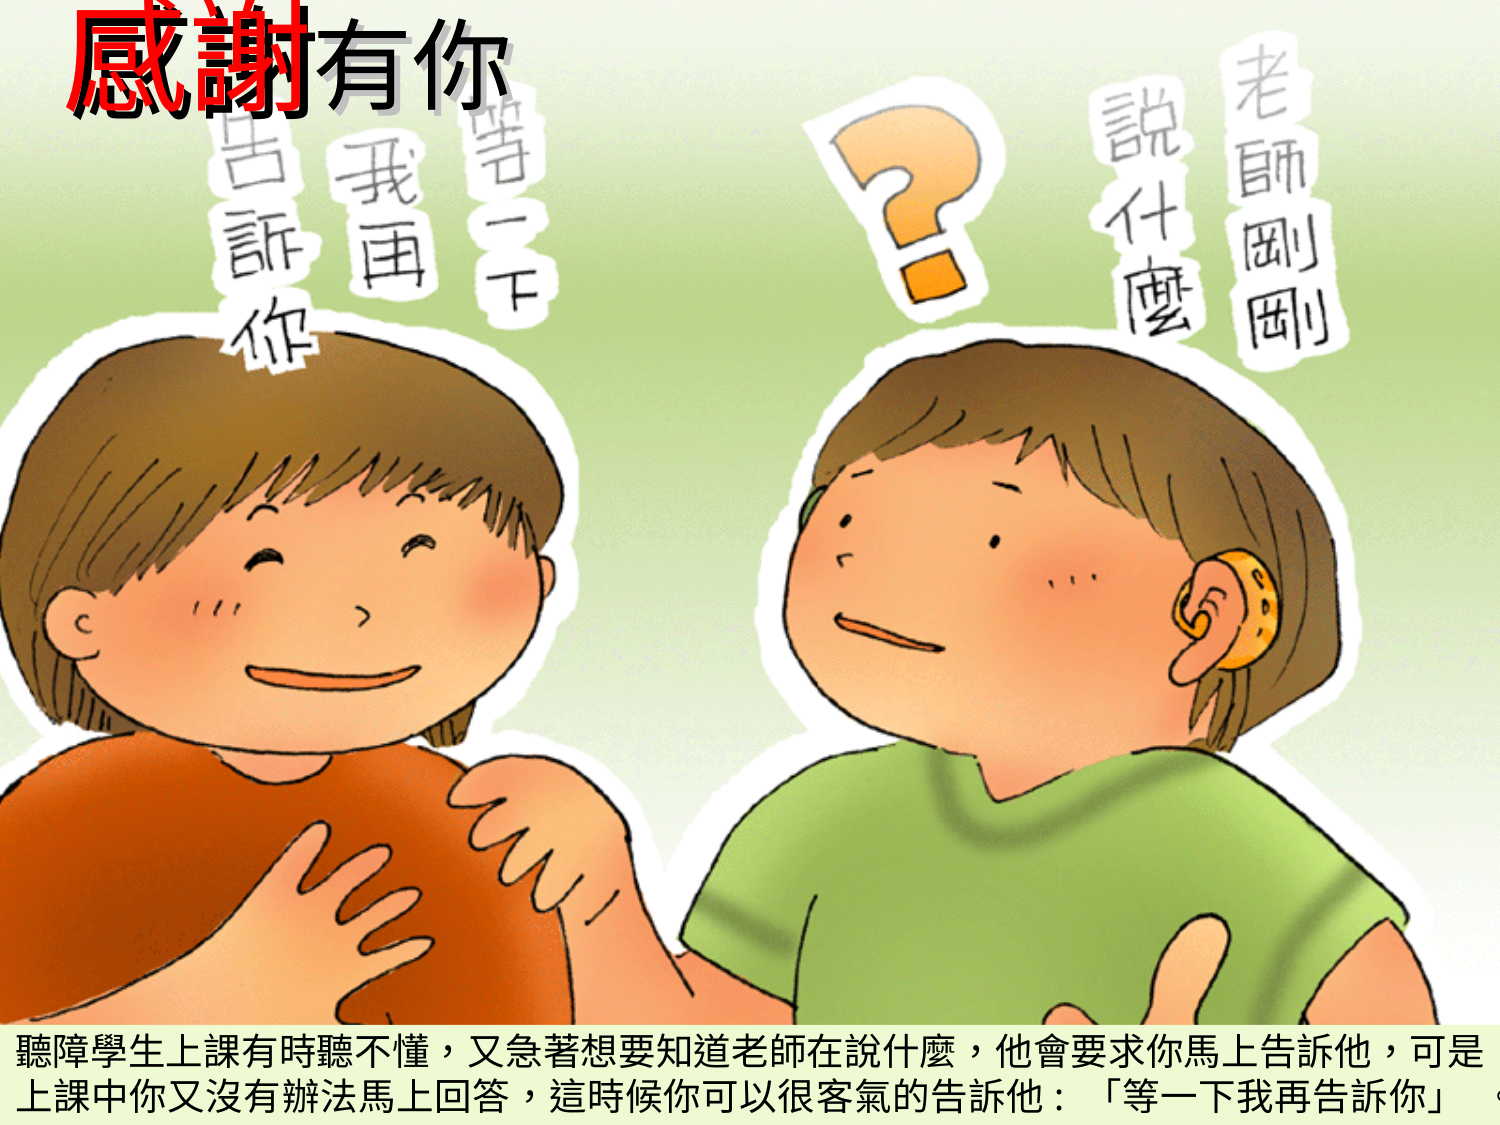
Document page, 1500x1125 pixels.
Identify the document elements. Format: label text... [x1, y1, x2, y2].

picture [0, 0, 1500, 1024]
subtitle 聽障學生上課有時聽不懂，又急著想要知道老師在說什麼，他會要求你馬上告訴他，可是上課中你又沒有辦法馬上回答，這時候你可以很客氣的告訴他: 「等一下我再告訴你」 。 [0, 1024, 1500, 1125]
title 感謝有你 [0, 0, 575, 138]
